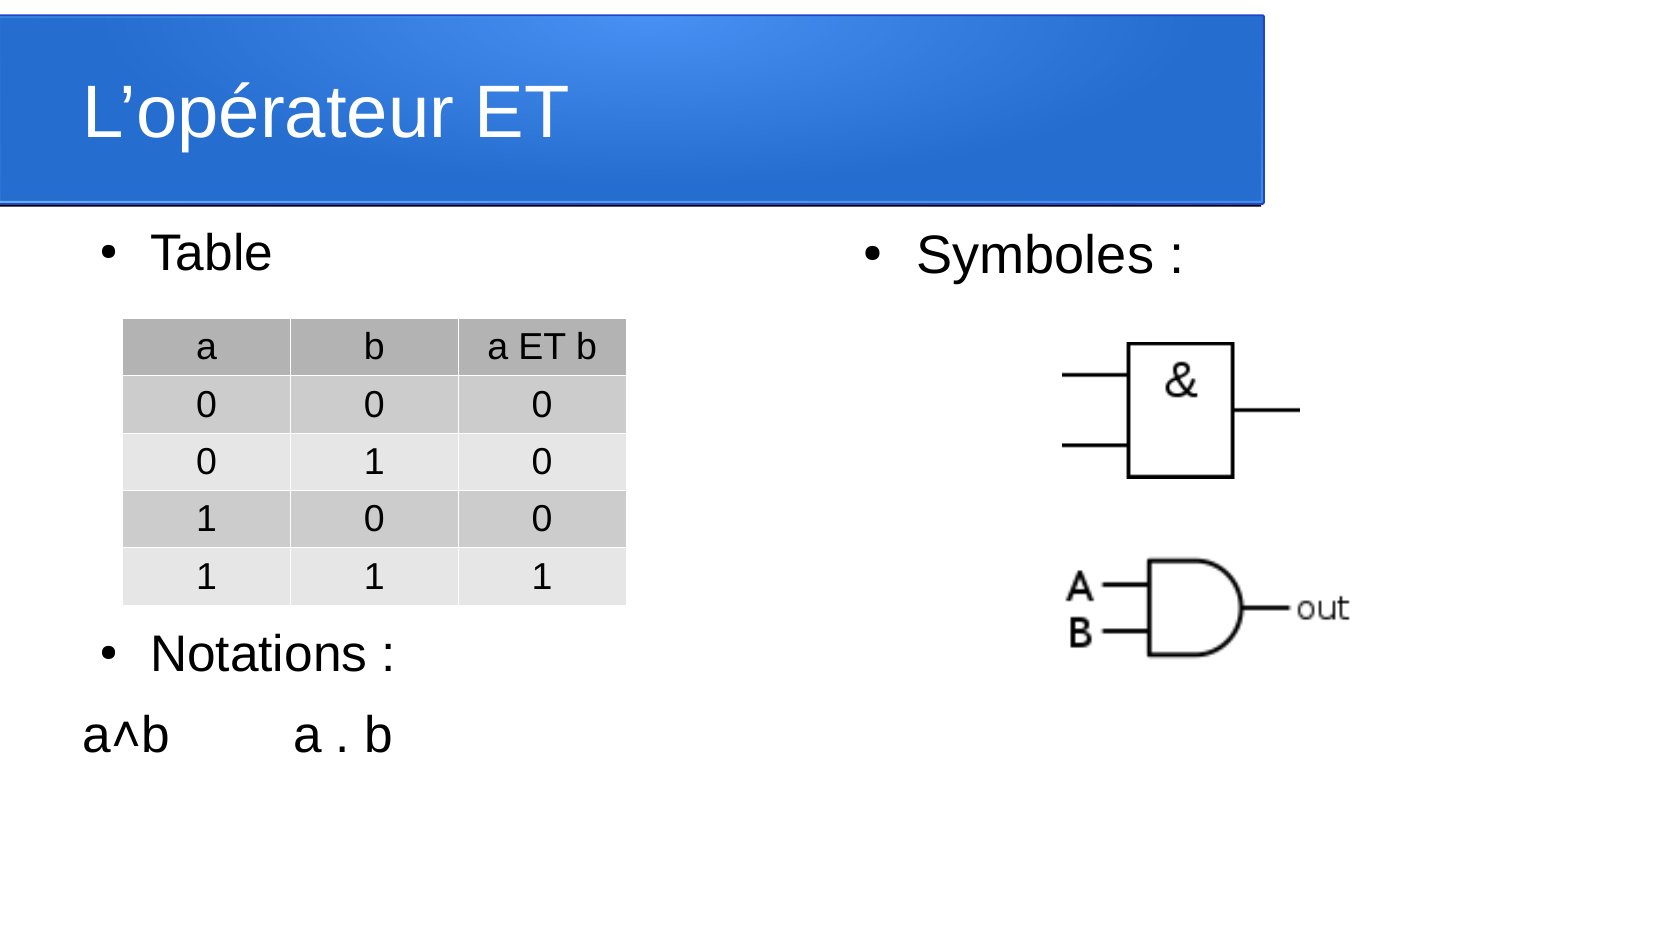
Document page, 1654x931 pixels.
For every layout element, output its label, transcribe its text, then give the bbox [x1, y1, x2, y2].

table_header a [123, 319, 290, 375]
table_cell 0 [459, 376, 626, 433]
table_cell 1 [123, 548, 290, 605]
table_cell 1 [291, 548, 458, 605]
table_cell 0 [123, 434, 290, 490]
table_cell 0 [123, 376, 290, 433]
table_cell 0 [459, 434, 626, 490]
table_cell 0 [291, 491, 458, 547]
picture [1062, 555, 1359, 662]
list Table Notations : a˄b a . b [82, 224, 809, 764]
table_cell 0 [459, 491, 626, 547]
picture [1062, 342, 1300, 480]
table_cell 1 [459, 548, 626, 605]
table_header b [291, 319, 458, 375]
table_header a ET b [459, 319, 626, 375]
table_cell 1 [123, 491, 290, 547]
table_cell 0 [291, 376, 458, 433]
table_cell 1 [291, 434, 458, 490]
title L’opérateur ET [82, 35, 1235, 189]
list Symboles : [845, 224, 1572, 764]
